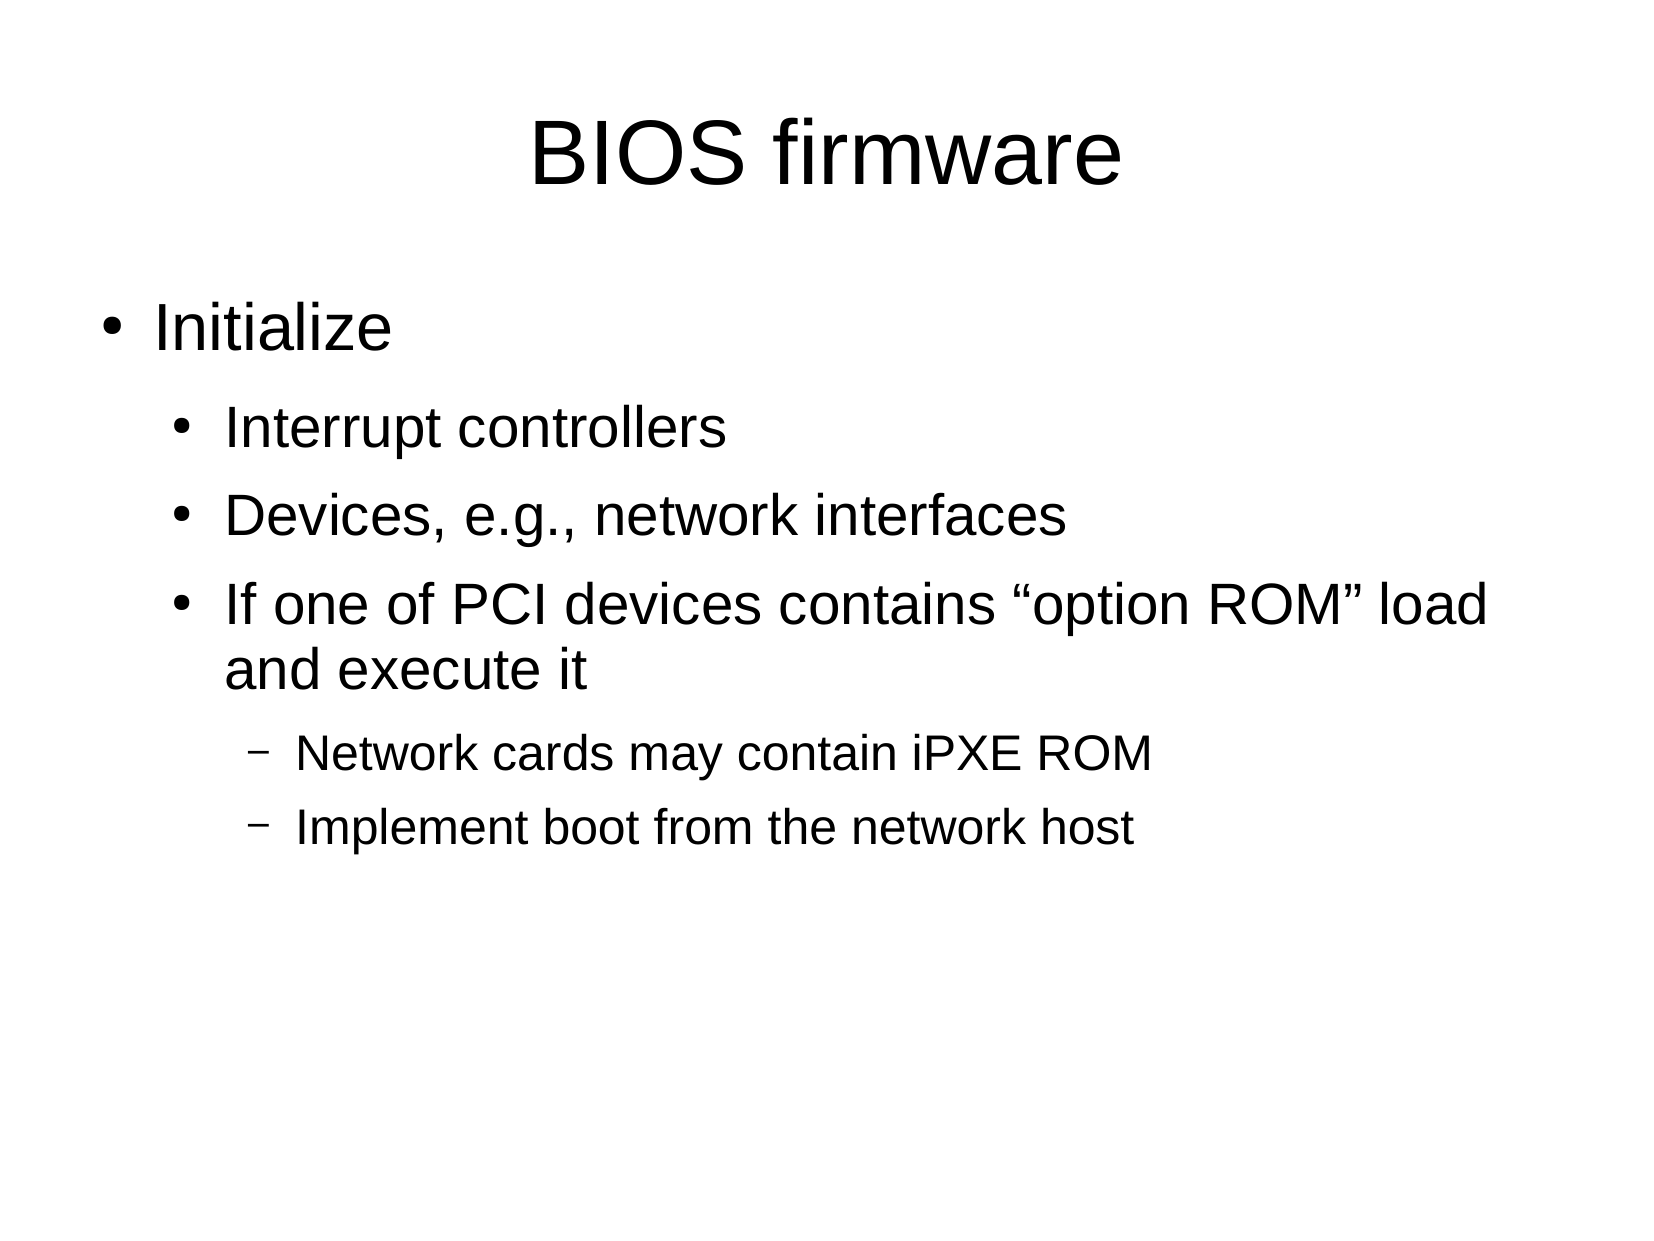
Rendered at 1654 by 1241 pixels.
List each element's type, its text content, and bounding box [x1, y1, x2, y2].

title BIOS firmware [82, 49, 1571, 257]
list Initialize Interrupt controllers Devices, e.g., network interfaces If one of PCI devices contains “option ROM” load and execute it Network cards may contain iPXE ROM Implement boot from the network host [82, 290, 1571, 1010]
